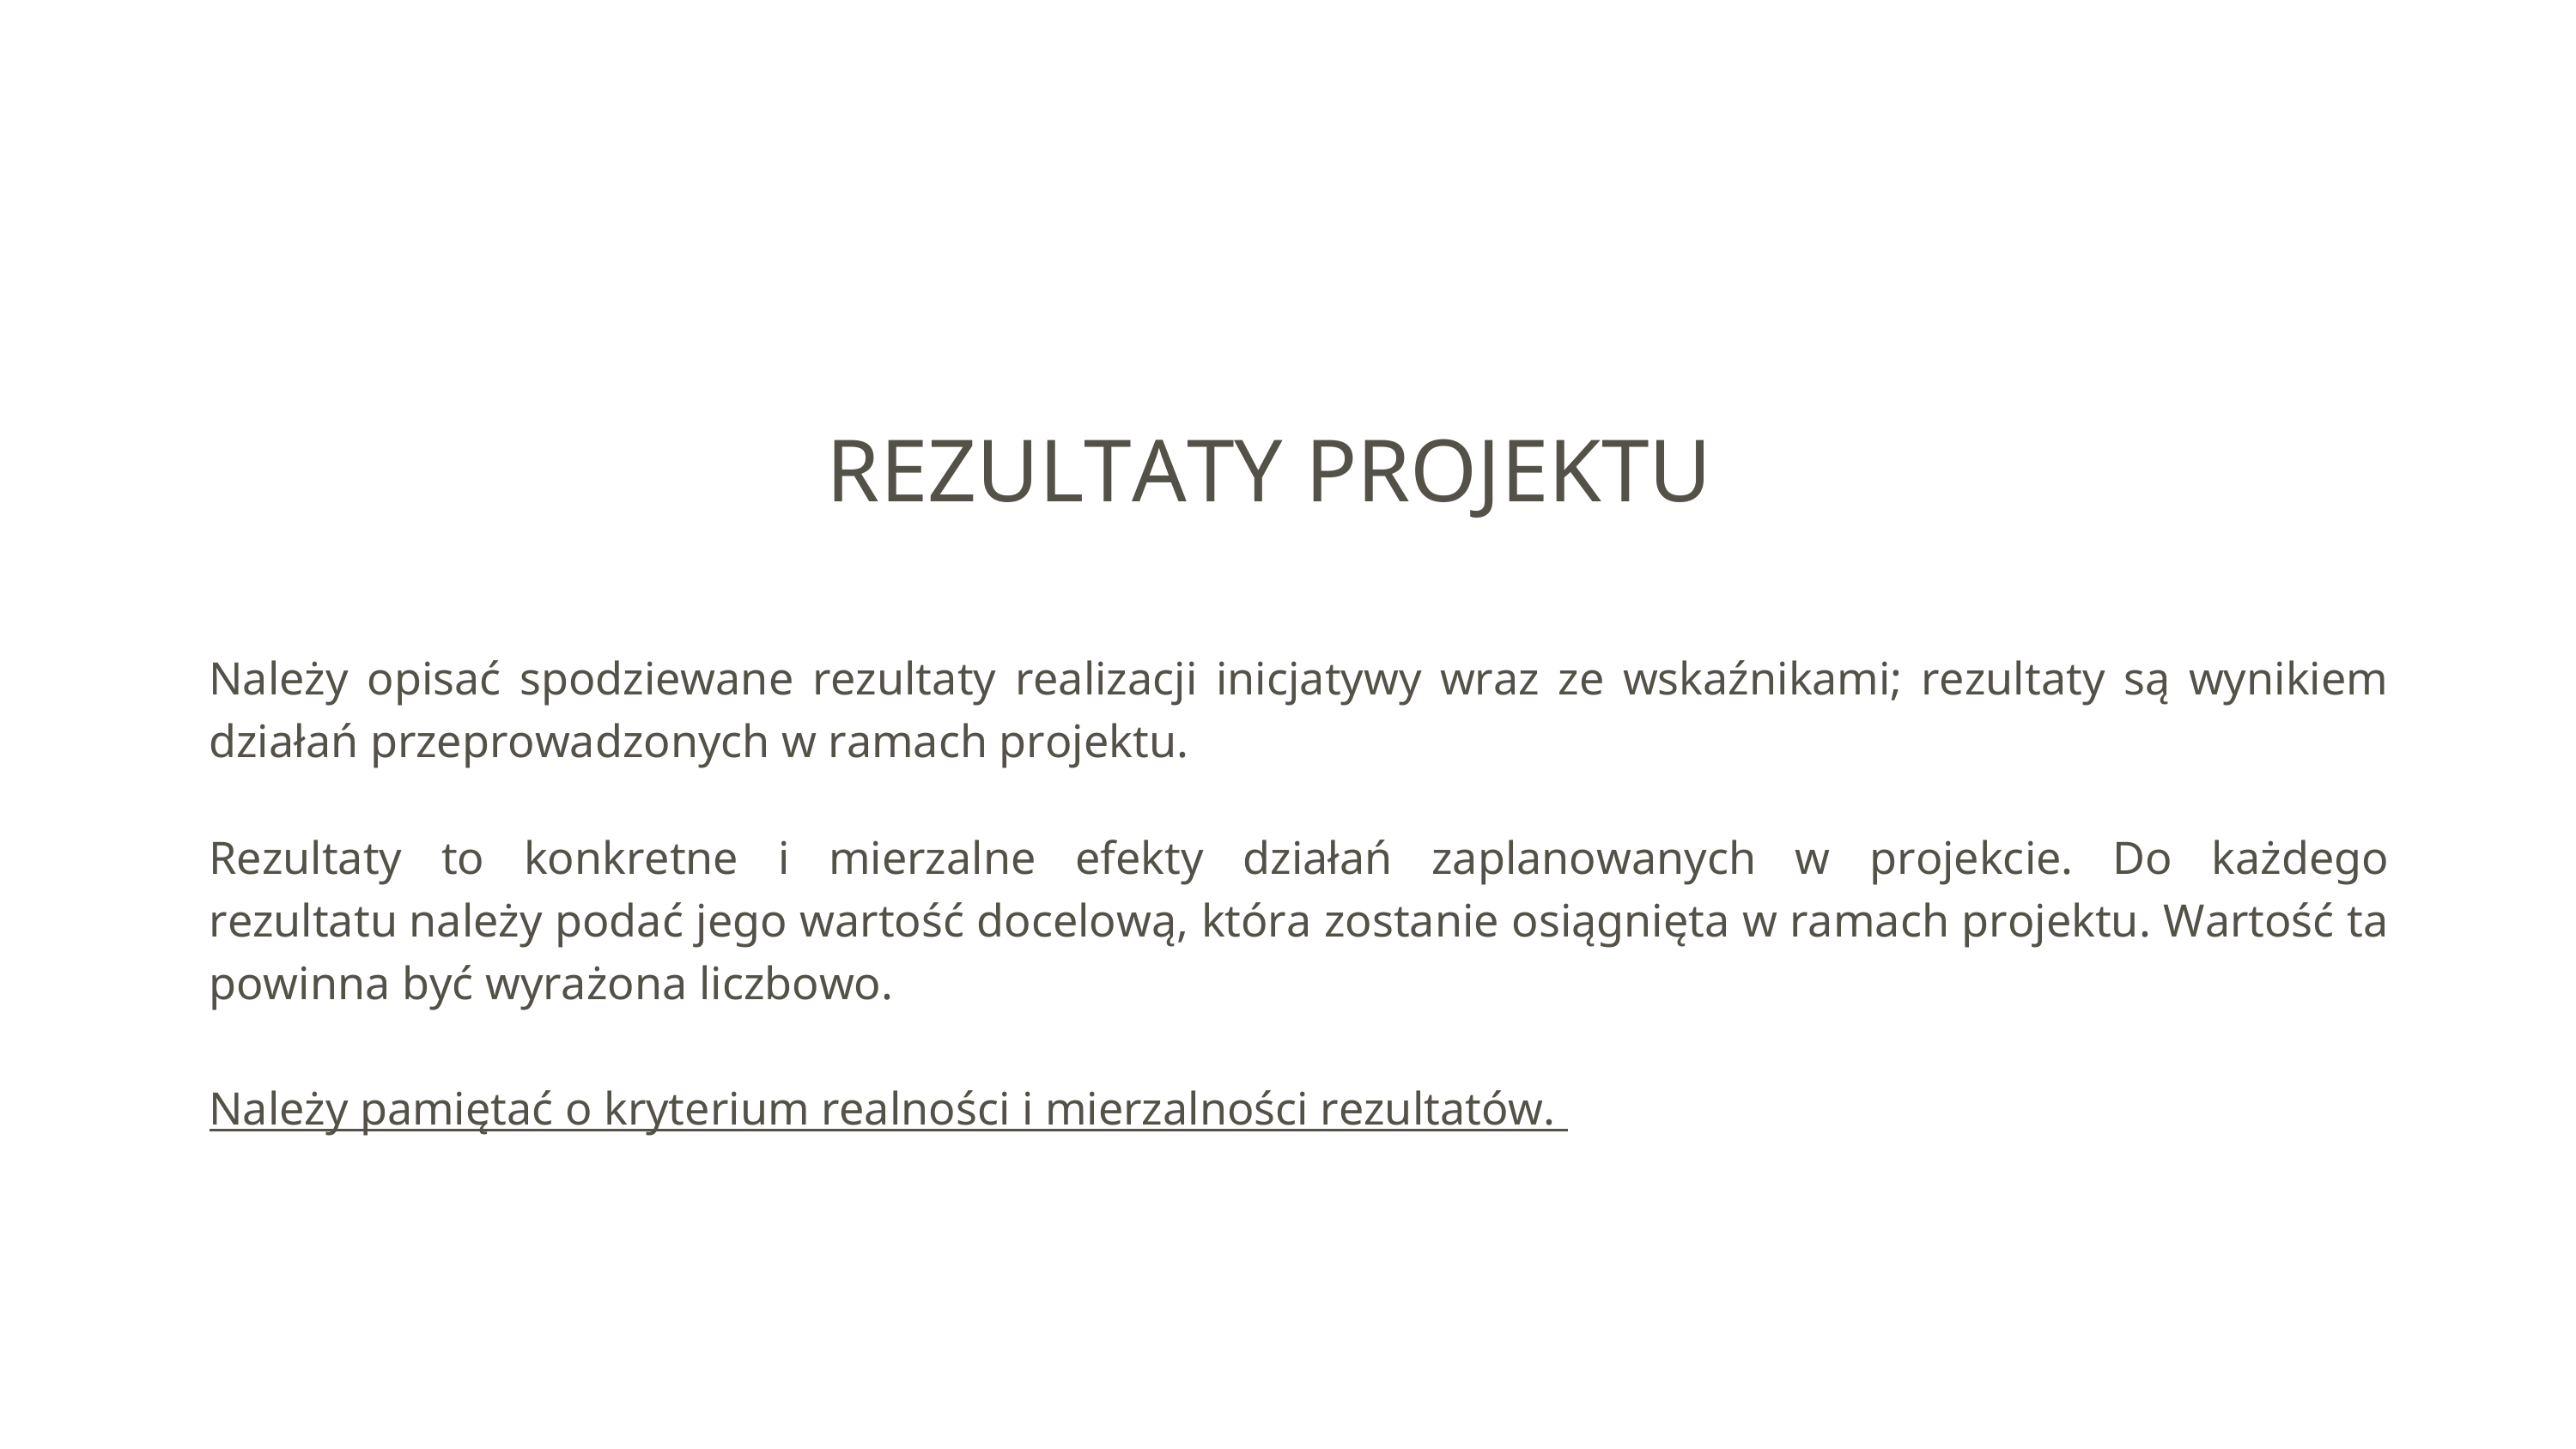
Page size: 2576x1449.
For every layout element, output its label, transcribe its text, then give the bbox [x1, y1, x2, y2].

text_box Należy opisać spodziewane rezultaty realizacji inicjatywy wraz ze wskaźnikami; rezultaty są wynikiem działań przeprowadzonych w ramach projektu. Rezultaty to konkretne i mierzalne efekty działań zaplanowanych w projekcie. Do każdego rezultatu należy podać jego wartość docelową, która zostanie osiągnięta w ramach projektu. Wartość ta powinna być wyrażona liczbowo. Należy pamiętać o kryterium realności i mierzalności rezultatów. [207, 640, 2400, 1329]
title REZULTATY PROJEKTU [824, 414, 1959, 520]
